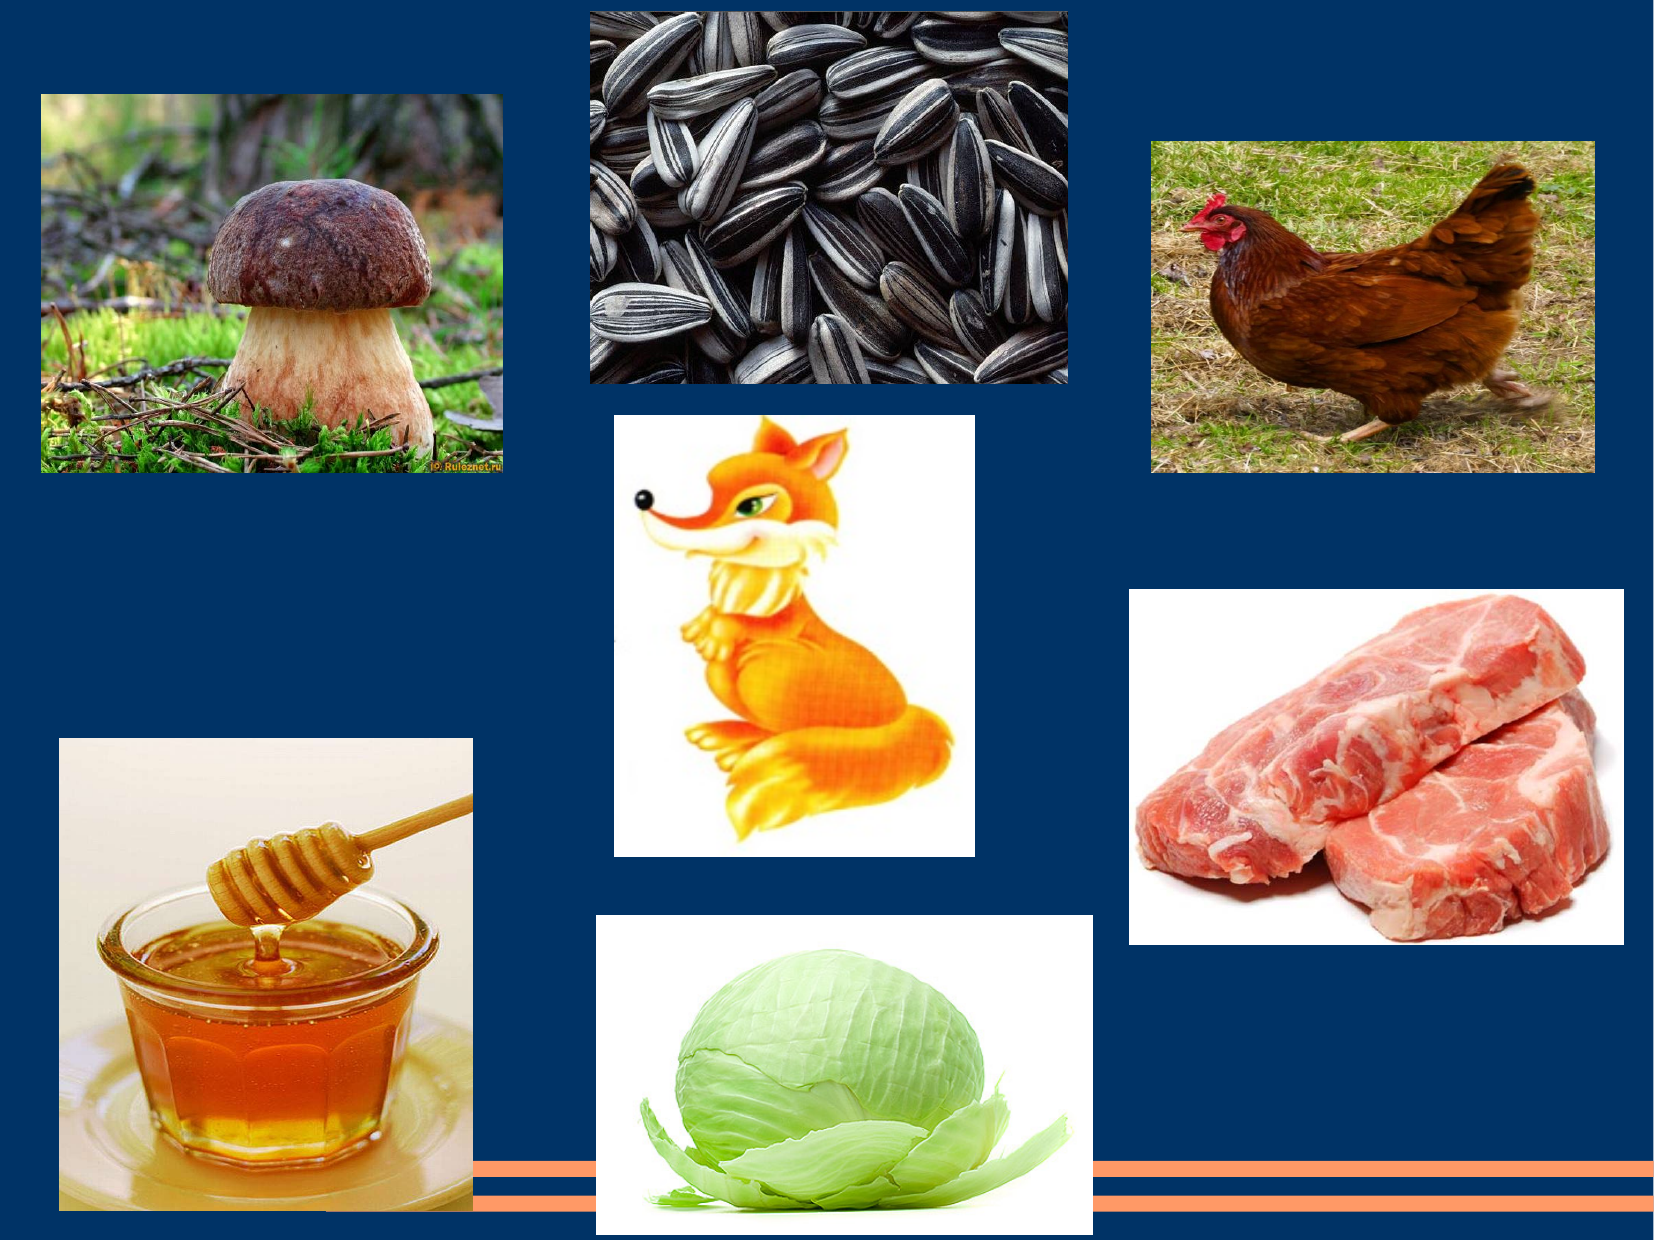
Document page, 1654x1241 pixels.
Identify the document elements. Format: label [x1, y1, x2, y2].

picture [614, 415, 975, 857]
picture [41, 94, 503, 473]
picture [590, 11, 1068, 384]
picture [59, 738, 473, 1211]
picture [1151, 141, 1595, 473]
picture [596, 915, 1093, 1235]
picture [1129, 589, 1624, 945]
